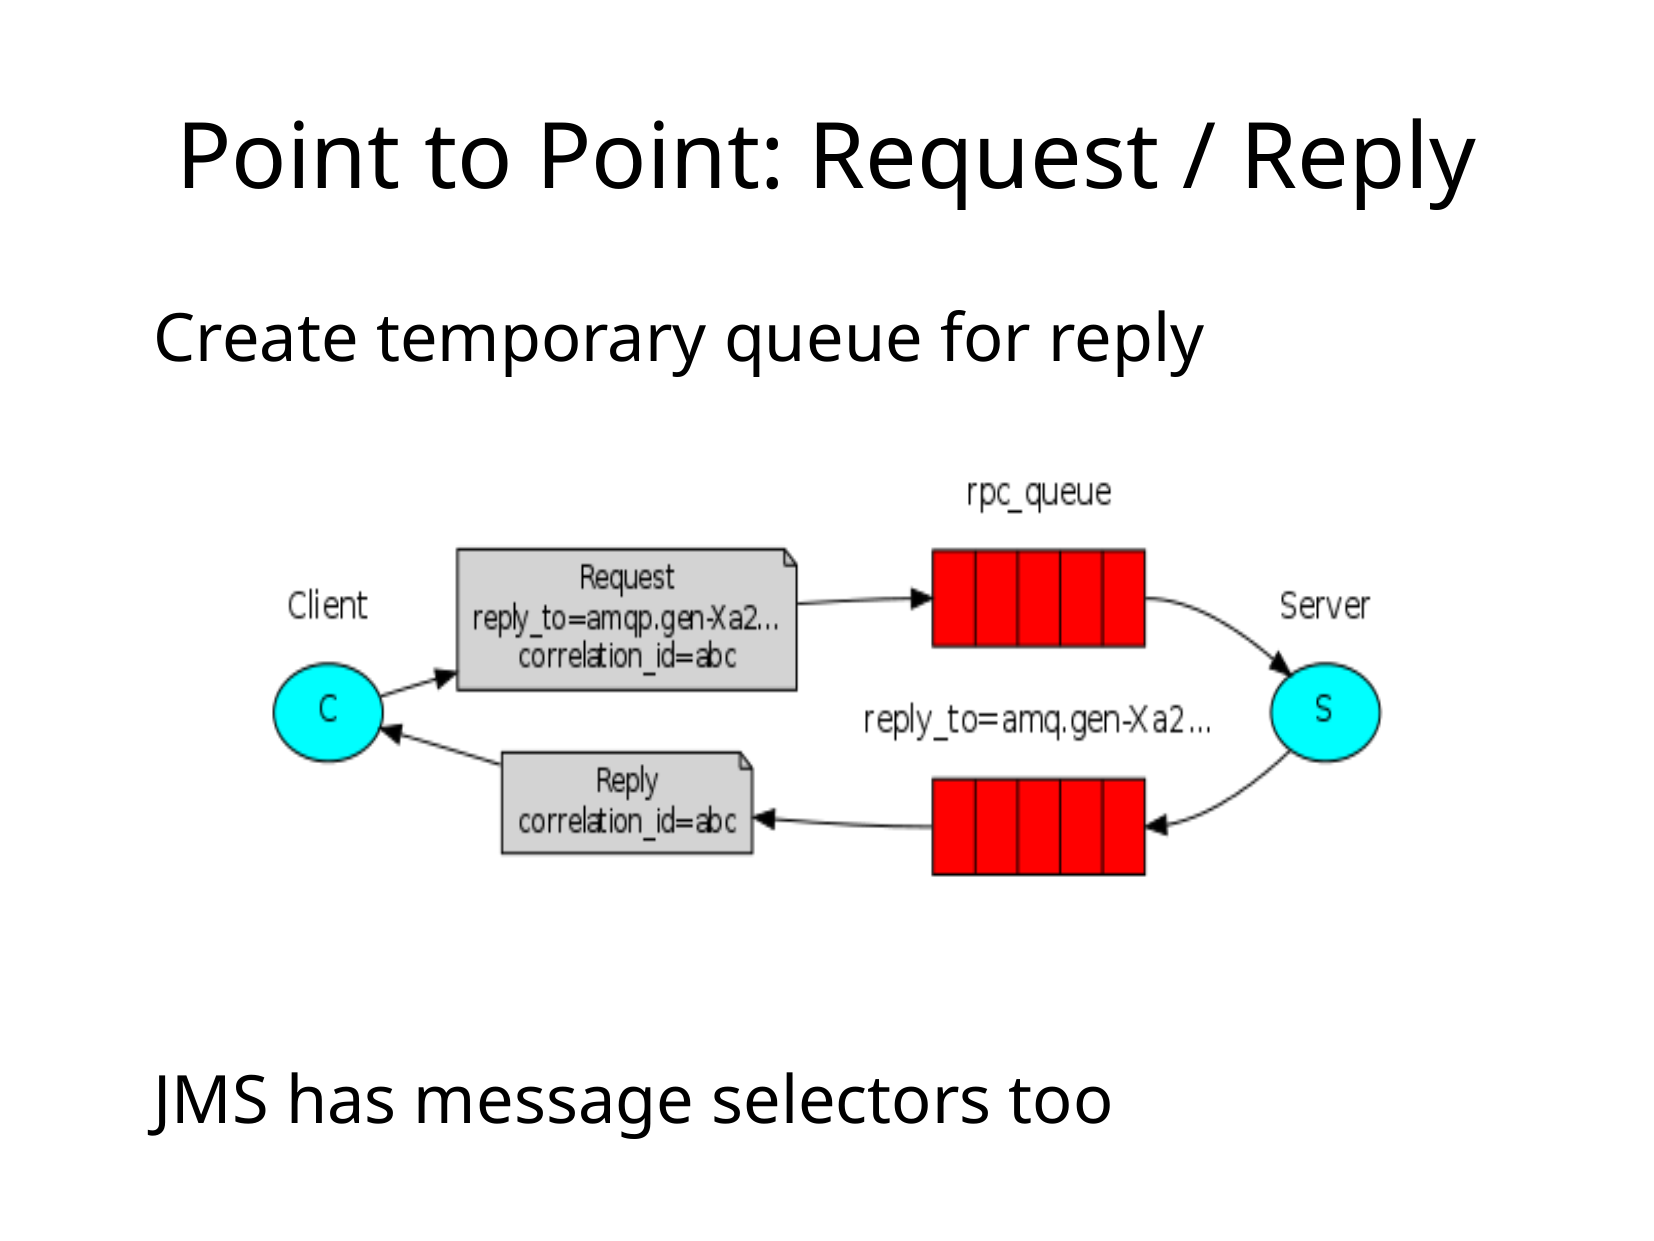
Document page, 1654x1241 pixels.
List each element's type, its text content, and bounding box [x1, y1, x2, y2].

title Point to Point: Request / Reply [82, 49, 1571, 257]
list Create temporary queue for reply JMS has message selectors too [82, 290, 1538, 1171]
picture [234, 408, 1420, 950]
